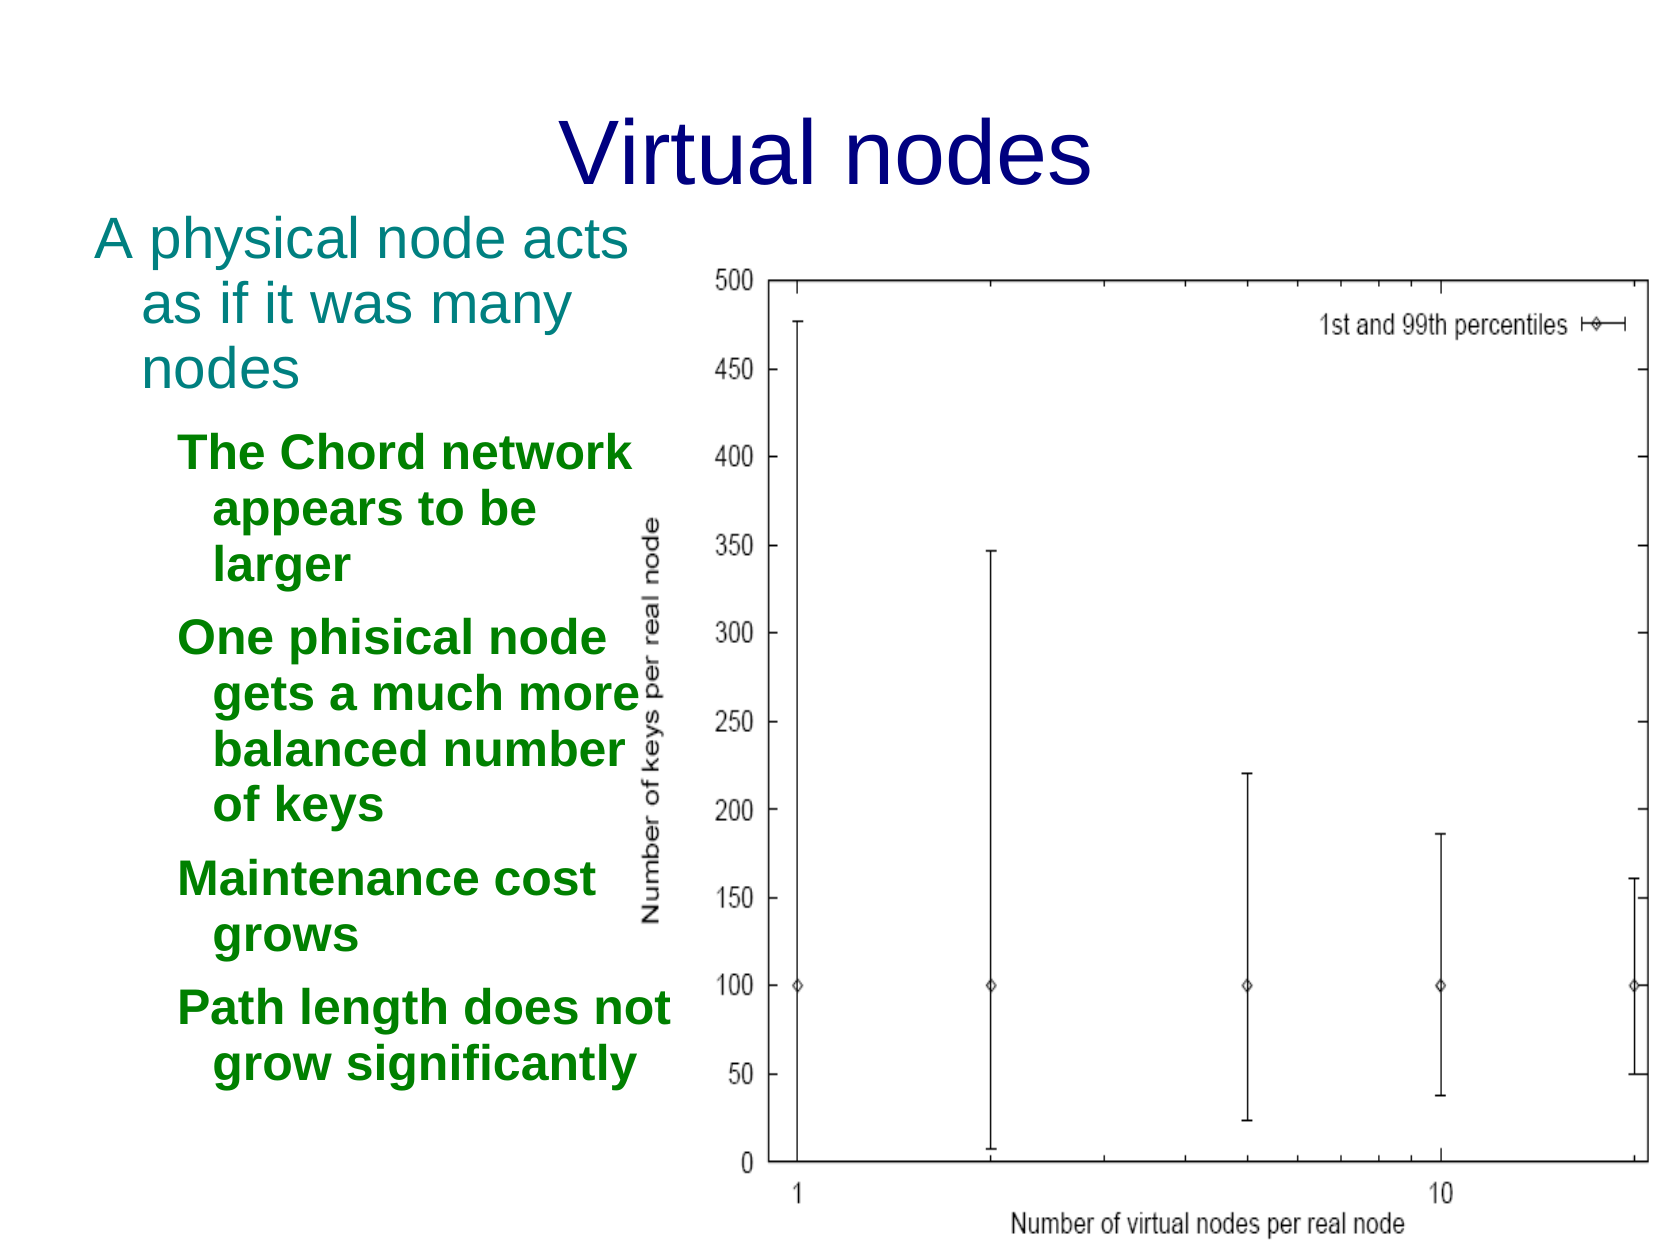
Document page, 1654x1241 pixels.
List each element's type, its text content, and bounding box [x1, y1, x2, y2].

picture [637, 262, 1653, 1241]
title Virtual nodes [82, 49, 1571, 257]
list A physical node acts as if it was many nodes The Chord network appears to be larger One phisical node gets a much more balanced number of keys Maintenance cost grows Path length does not grow significantly [0, 205, 676, 1161]
